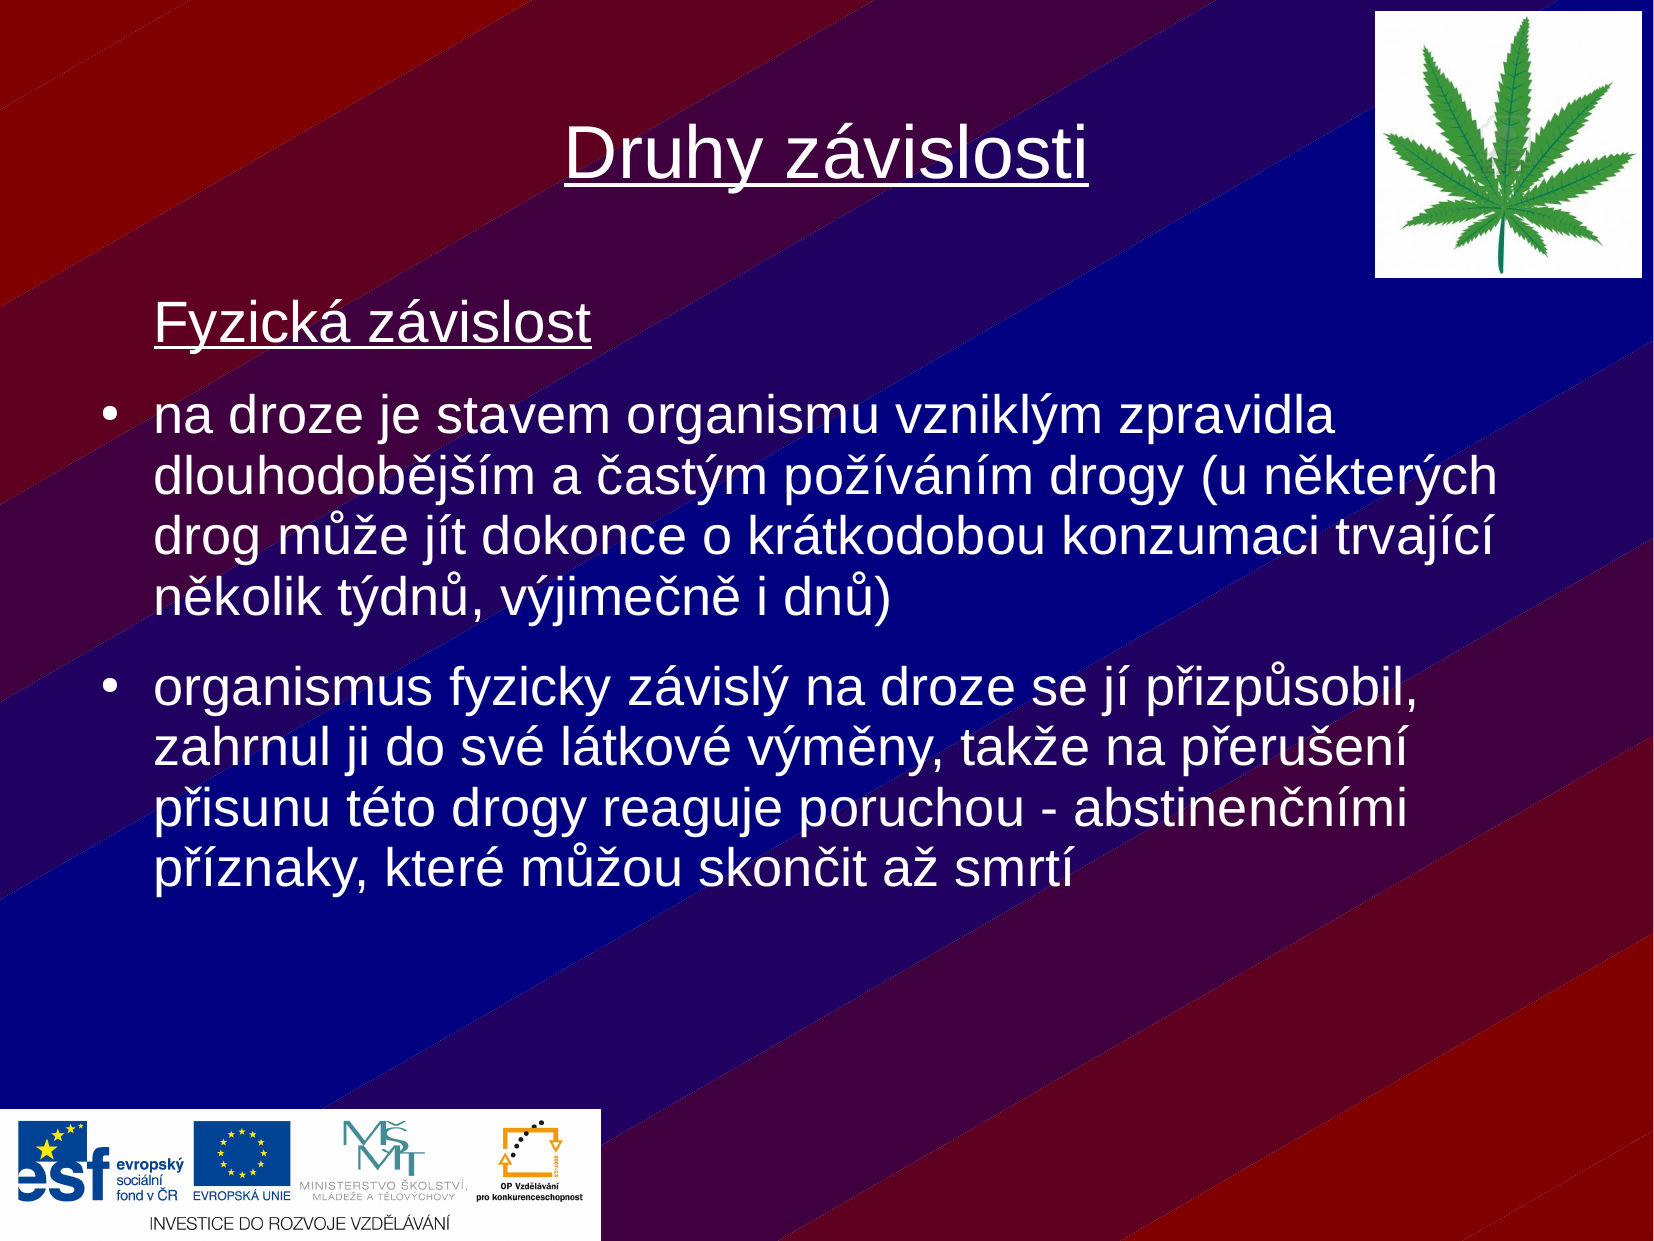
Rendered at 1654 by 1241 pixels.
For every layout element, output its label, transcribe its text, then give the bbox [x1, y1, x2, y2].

picture [1375, 11, 1642, 278]
title Druhy závislosti [82, 49, 1375, 257]
list Fyzická závislost na droze je stavem organismu vzniklým zpravidla dlouhodobějším a častým požíváním drogy (u některých drog může jít dokonce o krátkodobou konzumaci trvající několik týdnů, výjimečně i dnů) organismus fyzicky závislý na droze se jí přizpůsobil, zahrnul ji do své látkové výměny, takže na přerušení přisunu této drogy reaguje poruchou - abstinenčními příznaky, které můžou skončit až smrtí [82, 290, 1571, 1109]
picture [0, 1109, 601, 1241]
